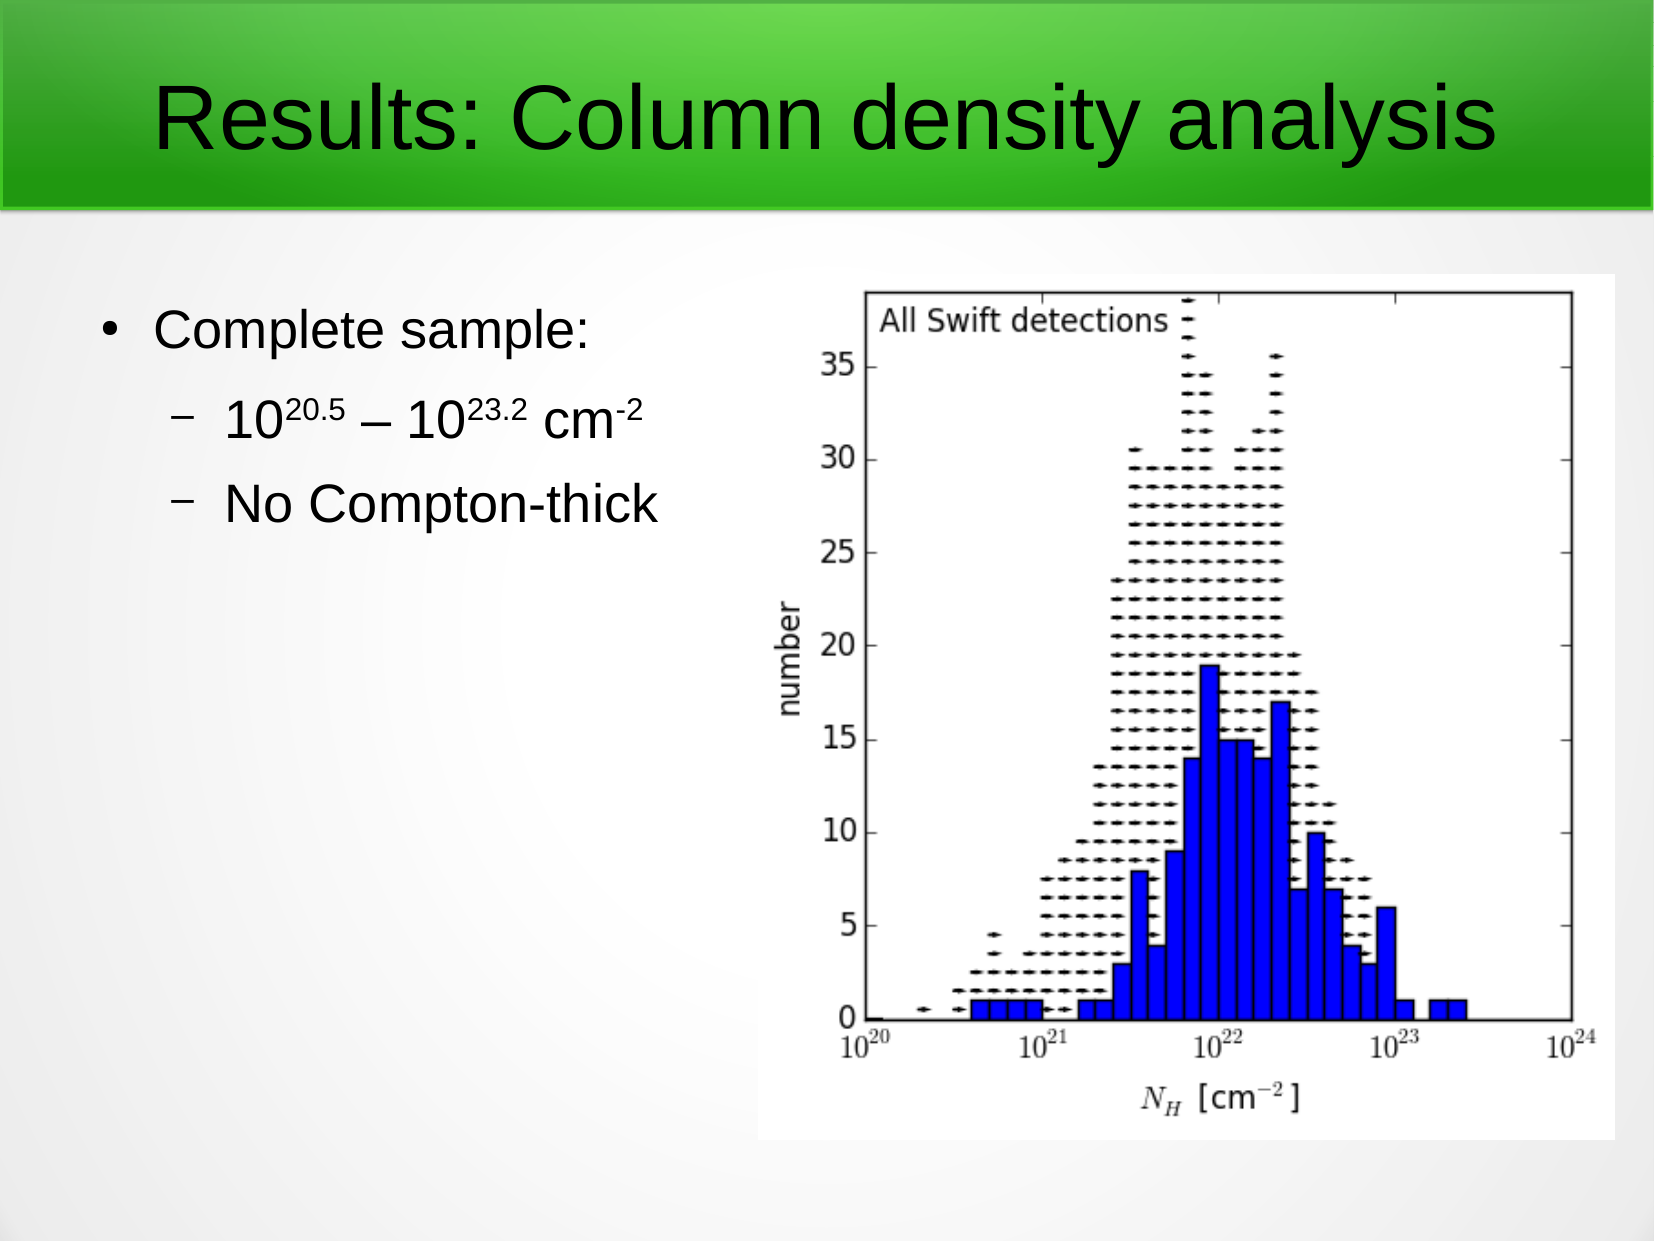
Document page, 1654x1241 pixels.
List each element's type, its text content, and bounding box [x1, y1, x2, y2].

list Complete sample: 1020.5 – 1023.2 cm-2 No Compton-thick [82, 299, 758, 1019]
title Results: Column density analysis [82, 47, 1571, 189]
picture [758, 274, 1615, 1141]
